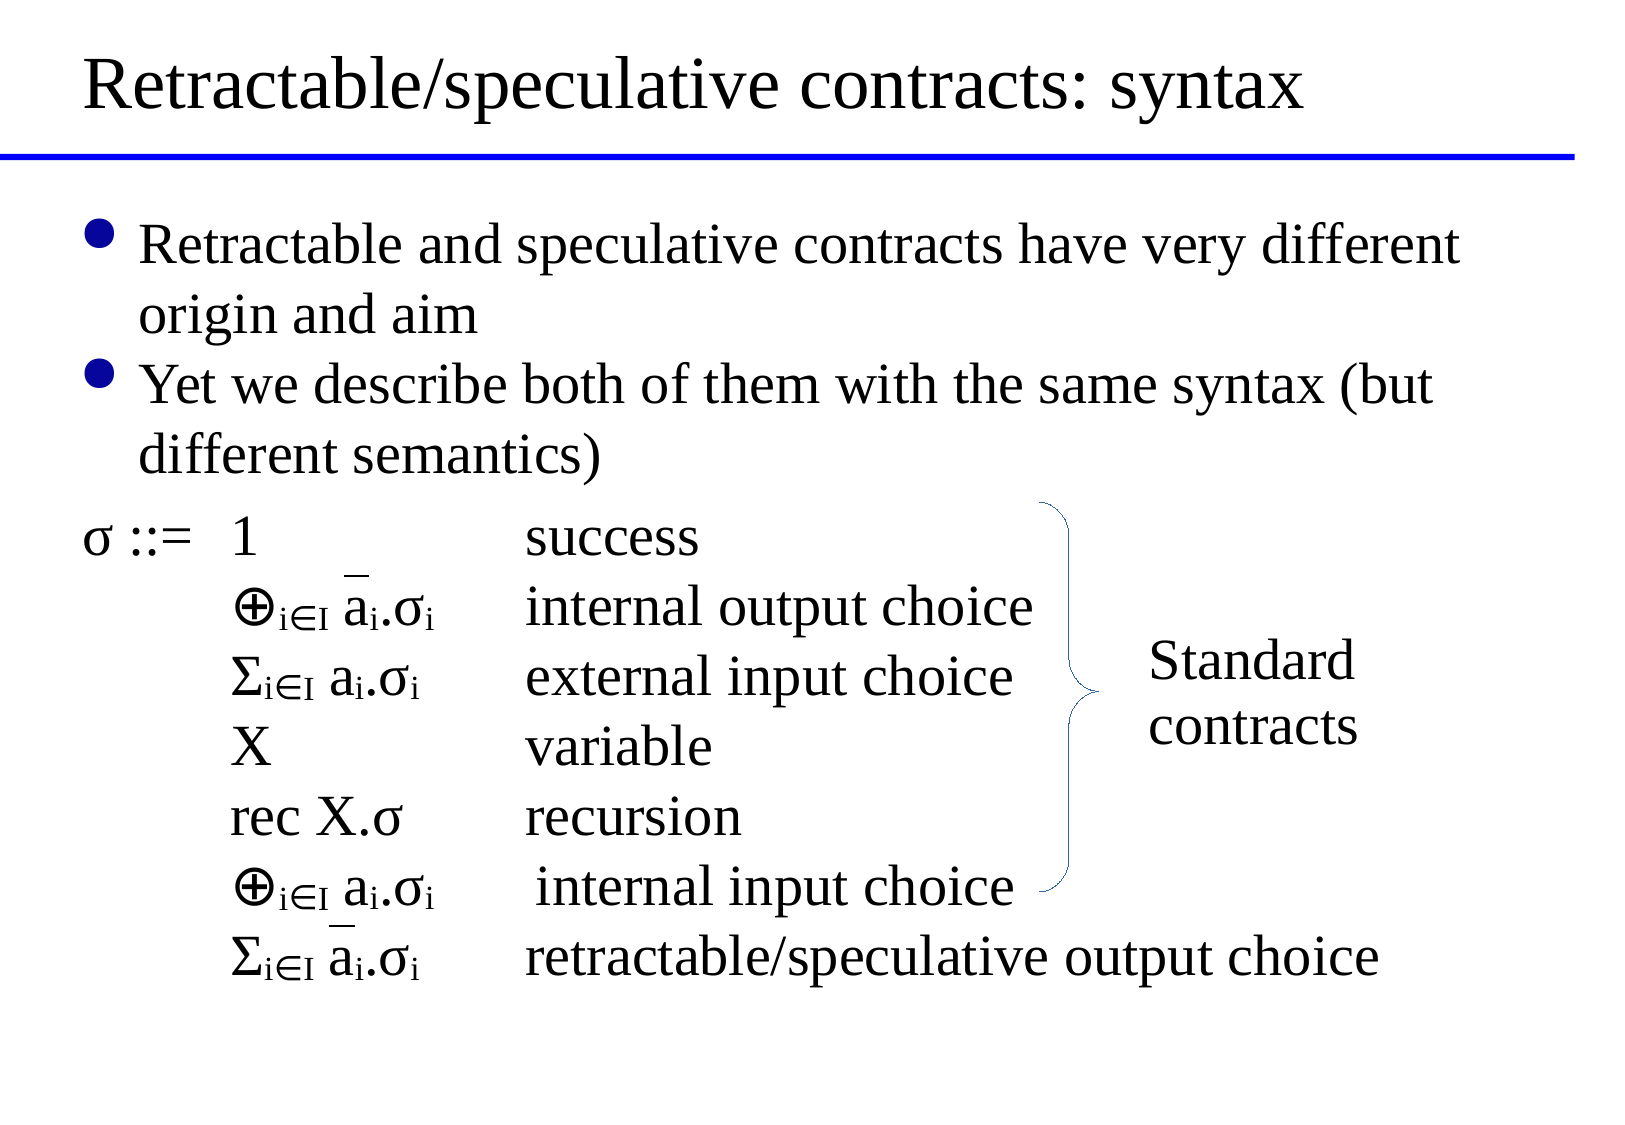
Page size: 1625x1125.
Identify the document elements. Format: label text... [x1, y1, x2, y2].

title Retractable/speculative contracts: syntax [67, 27, 1544, 131]
text_box Standard contracts [1133, 620, 1375, 765]
list Retractable and speculative contracts have very different origin and aim Yet we describe both of them with the same syntax (but different semantics) σ ::= 1 success ⊕i∈I ai.σi internal output choice Σi∈I ai.σi external input choice X variable rec X.σ recursion ⊕i∈I ai.σi internal input choice Σi∈I ai.σi retractable/speculative output choice [67, 198, 1478, 1061]
